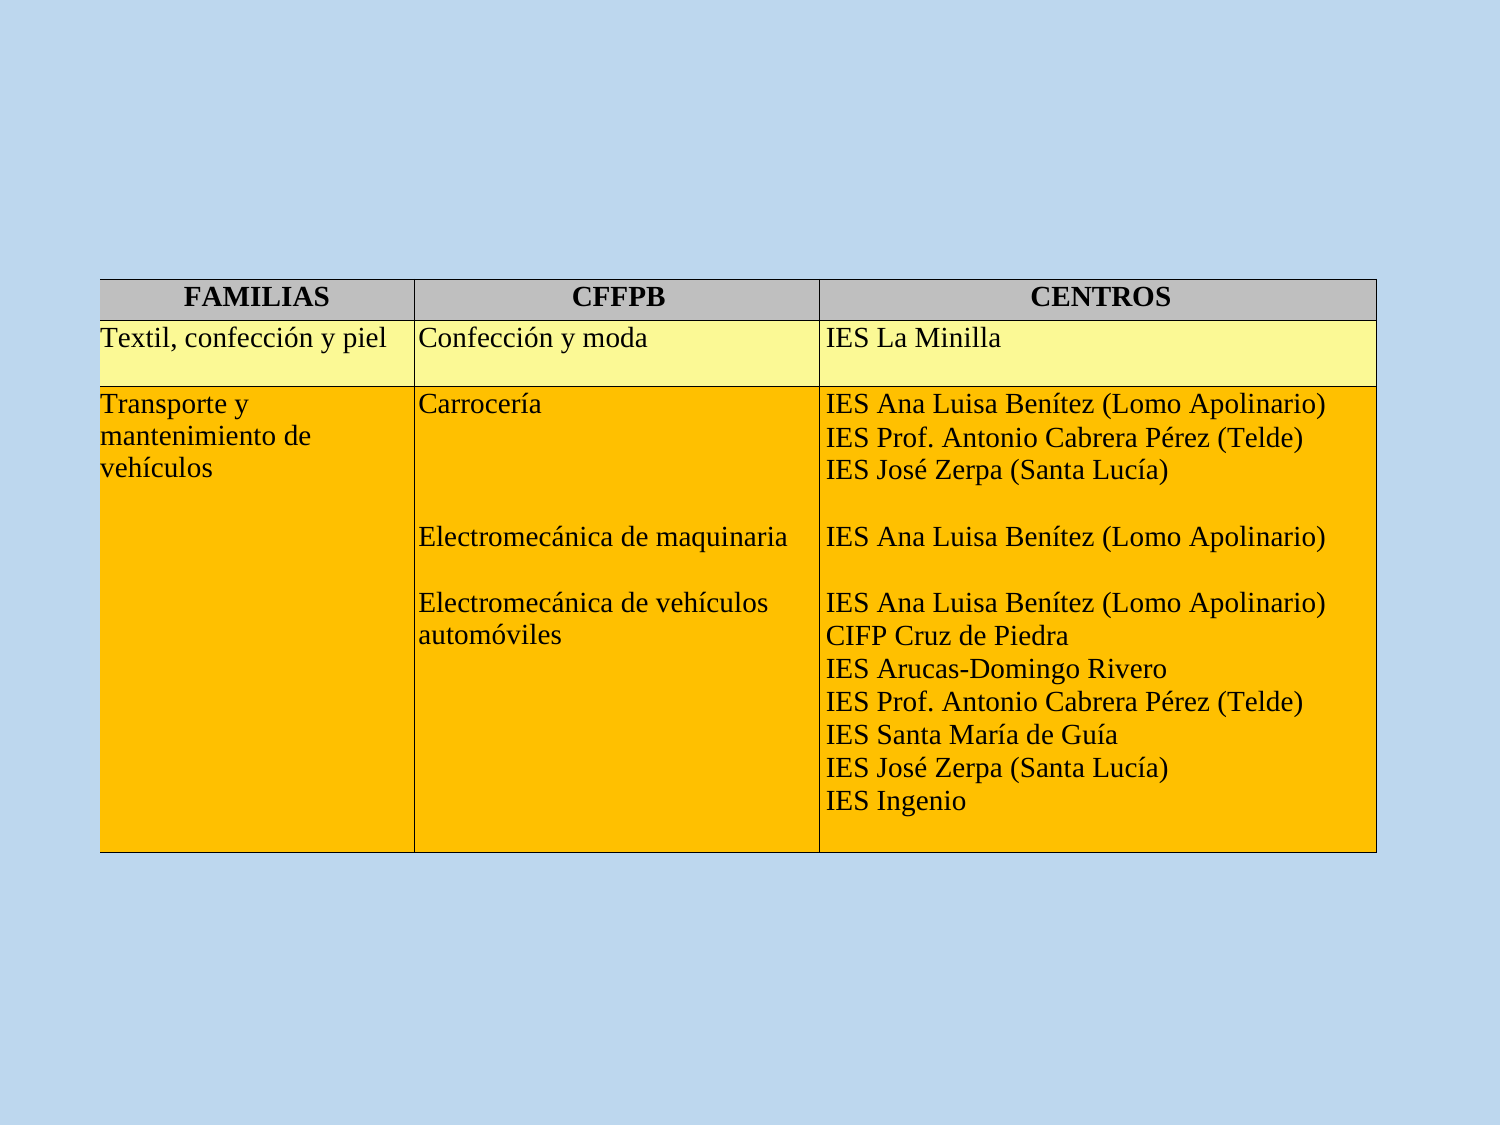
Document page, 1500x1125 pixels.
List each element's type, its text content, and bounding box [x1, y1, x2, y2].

table_cell Carrocería Electromecánica de maquinaria Electromecánica de vehículos automóviles [415, 387, 819, 852]
table_header CFFPB [415, 280, 819, 320]
table_header CENTROS [820, 280, 1376, 320]
table_cell Transporte y mantenimiento de vehículos [100, 387, 414, 852]
table_cell IES Ana Luisa Benítez (Lomo Apolinario) IES Prof. Antonio Cabrera Pérez (Telde) IES José Zerpa (Santa Lucía) IES Ana Luisa Benítez (Lomo Apolinario) IES Ana Luisa Benítez (Lomo Apolinario) CIFP Cruz de Piedra IES Arucas-Domingo Rivero IES Prof. Antonio Cabrera Pérez (Telde) IES Santa María de Guía IES José Zerpa (Santa Lucía) IES Ingenio [820, 387, 1376, 852]
table_cell IES La Minilla [820, 321, 1376, 386]
table_header FAMILIAS [100, 280, 414, 320]
table_cell Textil, confección y piel [100, 321, 414, 386]
table_cell Confección y moda [415, 321, 819, 386]
